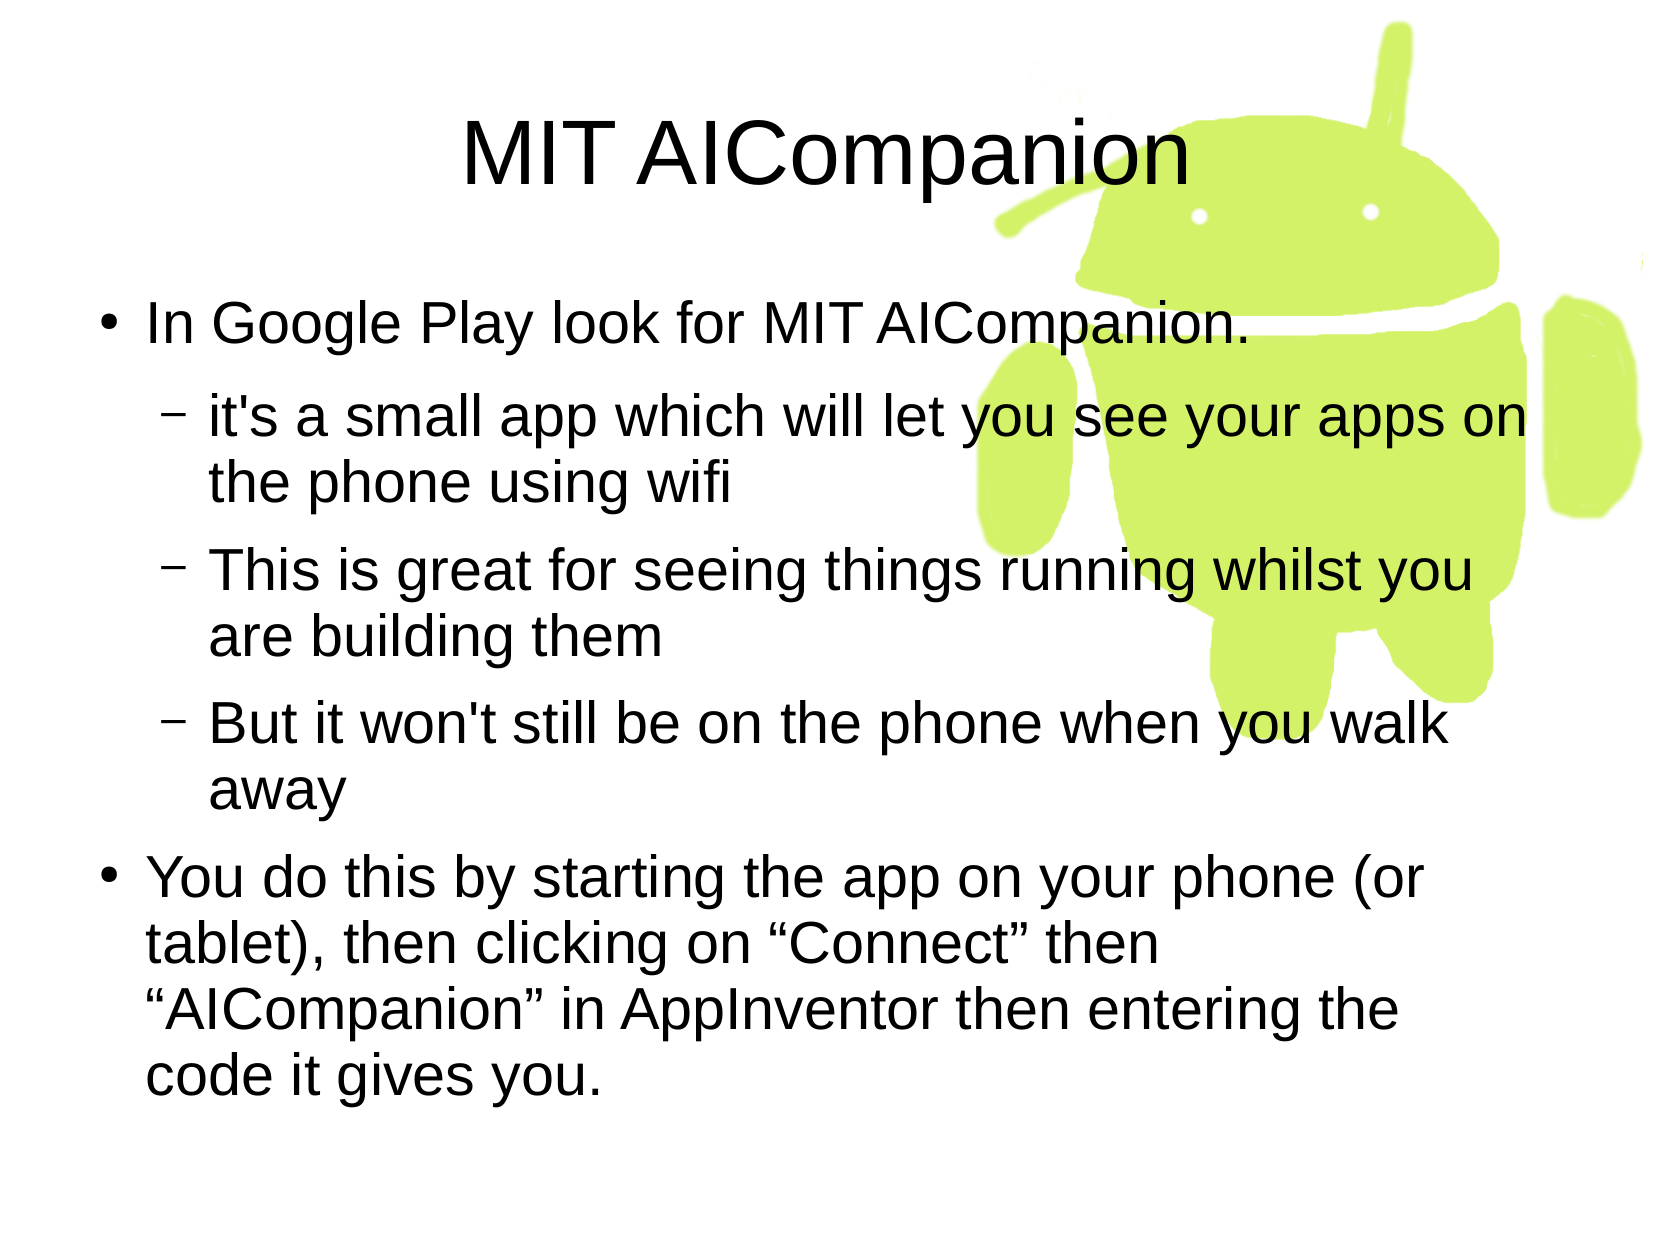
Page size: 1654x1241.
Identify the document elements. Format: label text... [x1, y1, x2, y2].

title MIT AICompanion [82, 49, 1571, 257]
picture [960, 0, 1643, 751]
list In Google Play look for MIT AICompanion. it's a small app which will let you see your apps on the phone using wifi This is great for seeing things running whilst you are building them But it won't still be on the phone when you walk away You do this by starting the app on your phone (or tablet), then clicking on “Connect” then “AICompanion” in AppInventor then entering the code it gives you. [82, 290, 1538, 1111]
